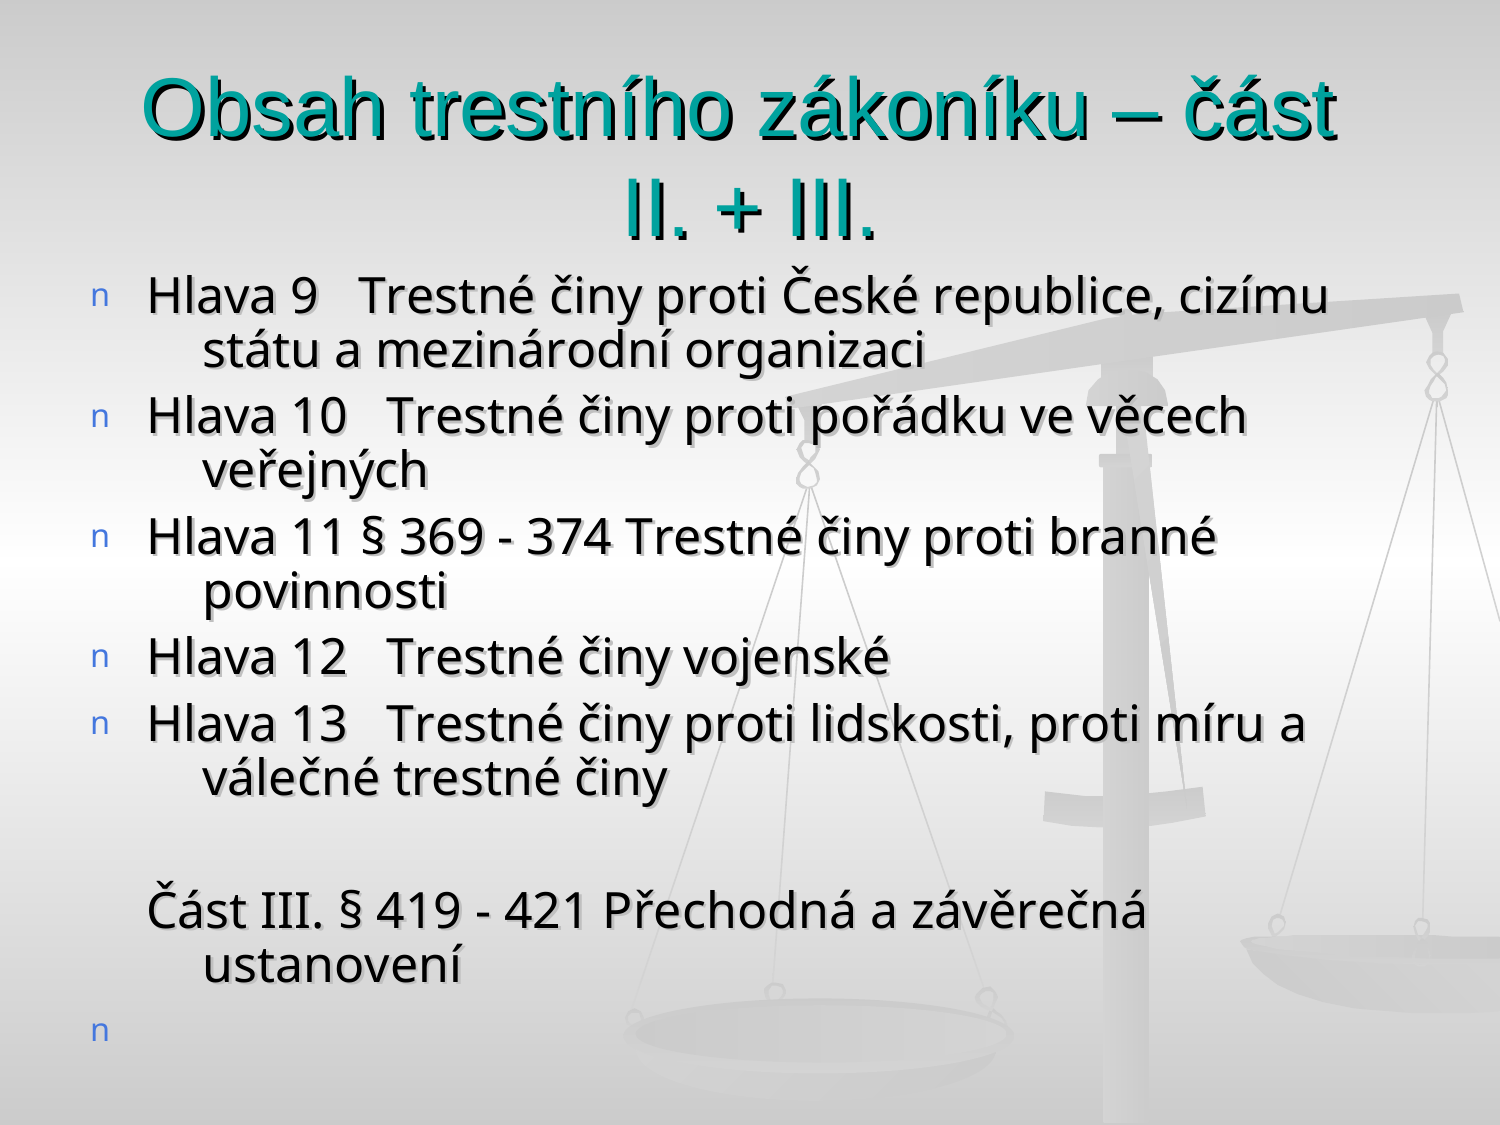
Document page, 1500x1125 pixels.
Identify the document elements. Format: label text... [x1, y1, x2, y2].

list Hlava 9 Trestné činy proti České republice, cizímu státu a mezinárodní organizaci Hlava 10 Trestné činy proti pořádku ve věcech veřejných Hlava 11 § 369 - 374 Trestné činy proti branné povinnosti Hlava 12 Trestné činy vojenské Hlava 13 Trestné činy proti lidskosti, proti míru a válečné trestné činy Část III. § 419 - 421 Přechodná a závěrečná ustanovení [75, 262, 1426, 1006]
title Obsah trestního zákoníku – část II. + III. [75, 45, 1426, 234]
